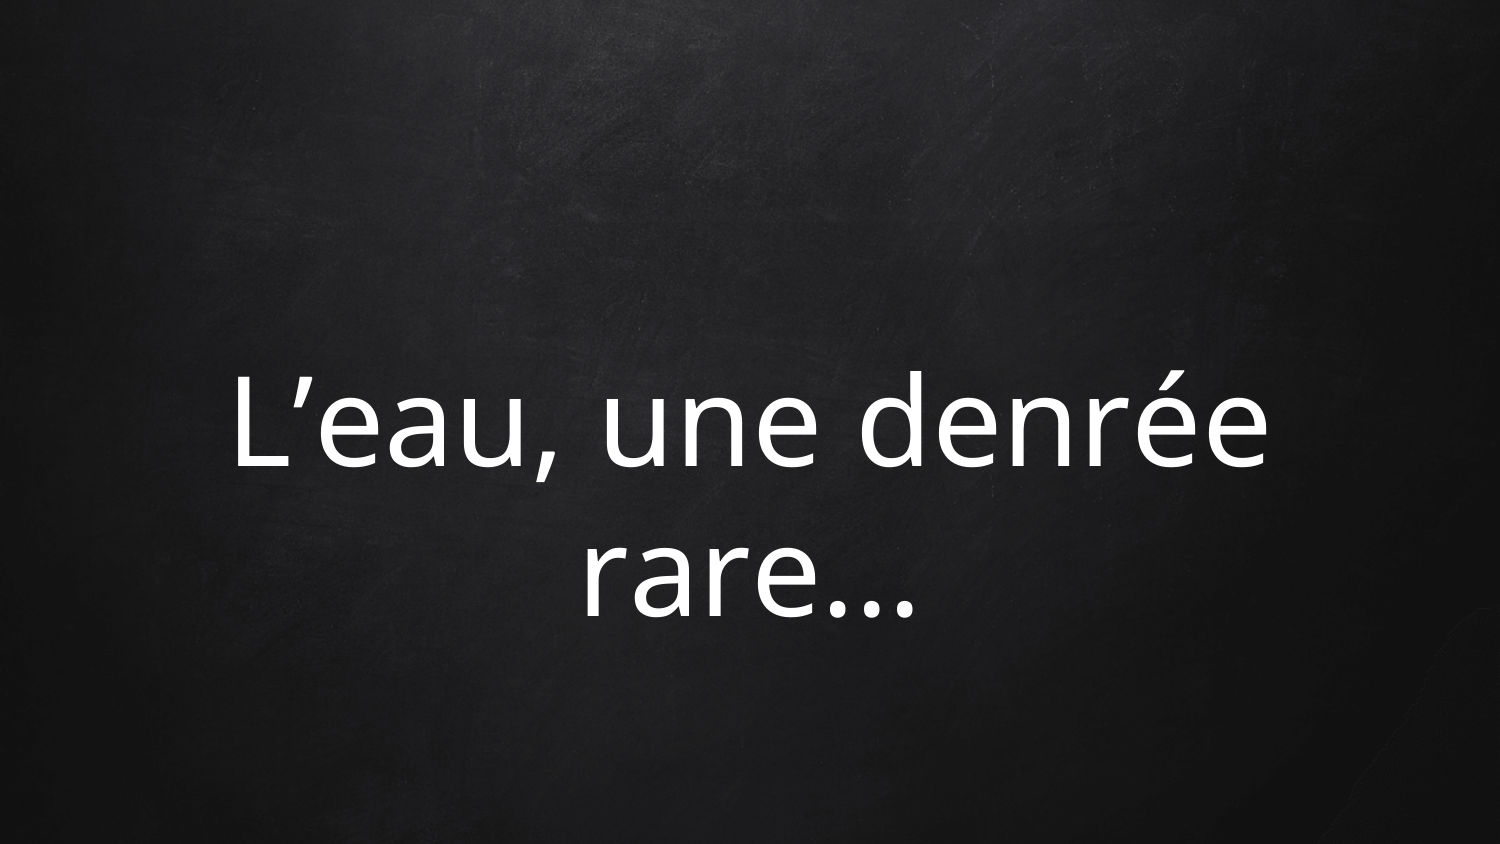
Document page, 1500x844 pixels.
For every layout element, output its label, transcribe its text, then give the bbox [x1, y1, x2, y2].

title L’eau, une denrée rare... [112, 326, 1388, 518]
